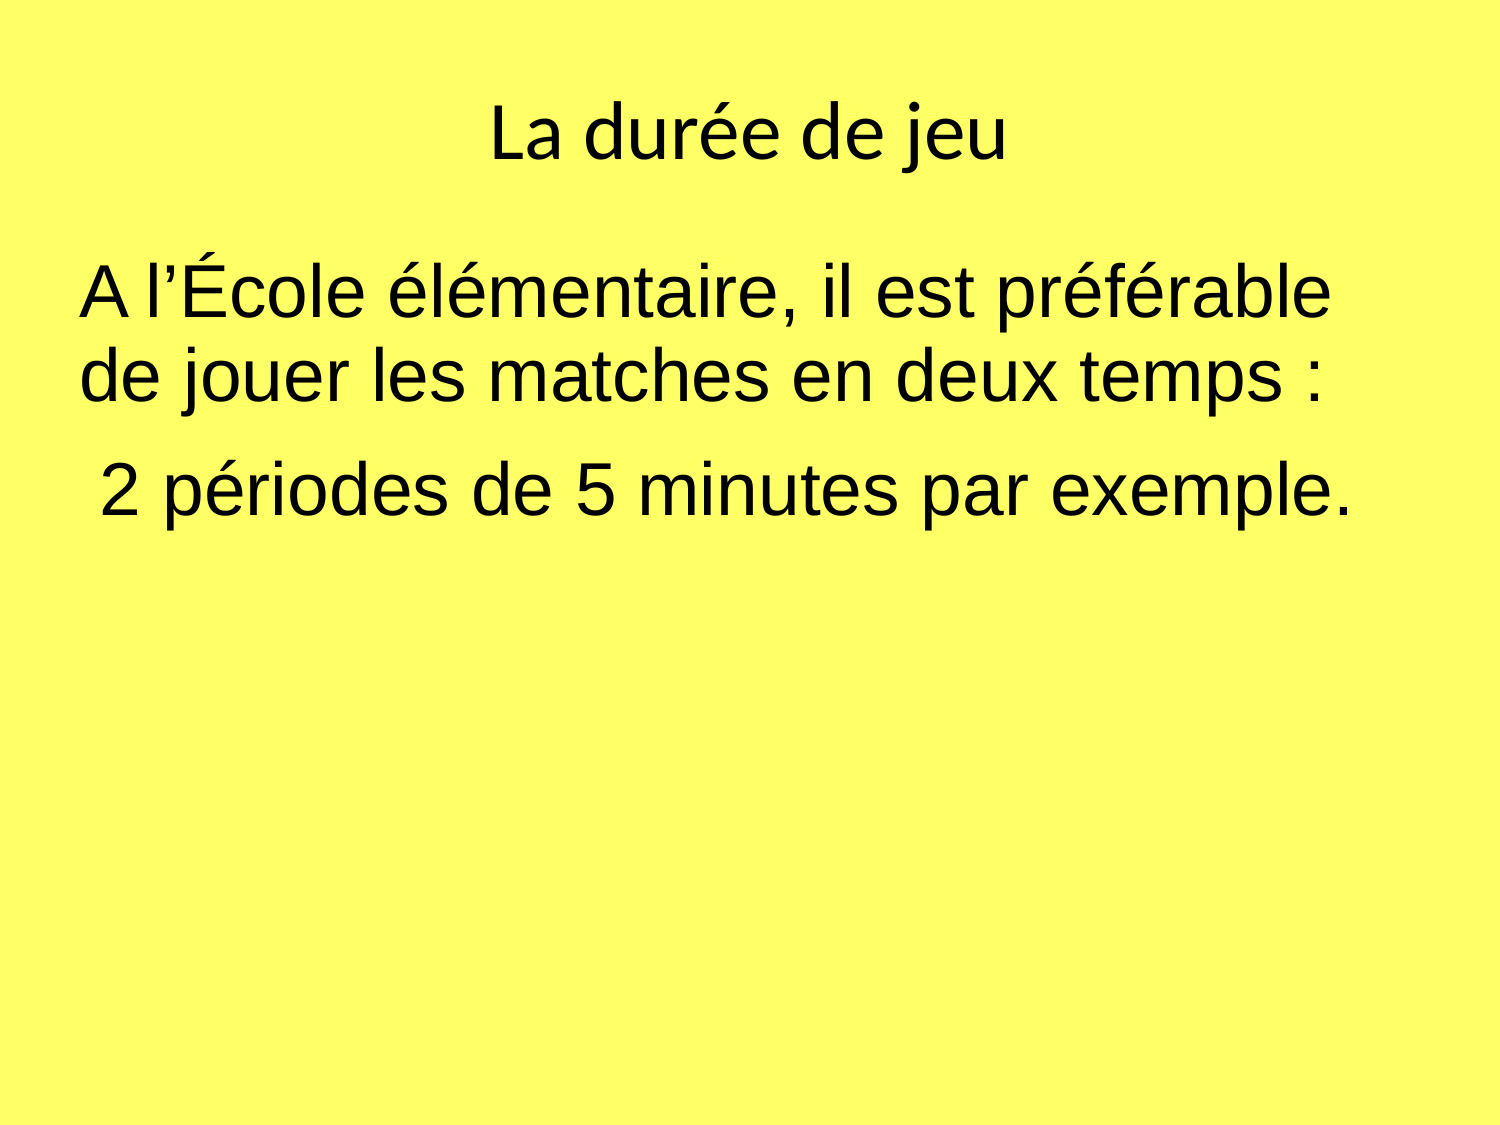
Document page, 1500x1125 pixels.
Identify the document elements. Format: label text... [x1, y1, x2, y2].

title La durée de jeu [75, 45, 1425, 233]
list A l’École élémentaire, il est préférable de jouer les matches en deux temps : 2 périodes de 5 minutes par exemple. [79, 249, 1430, 993]
